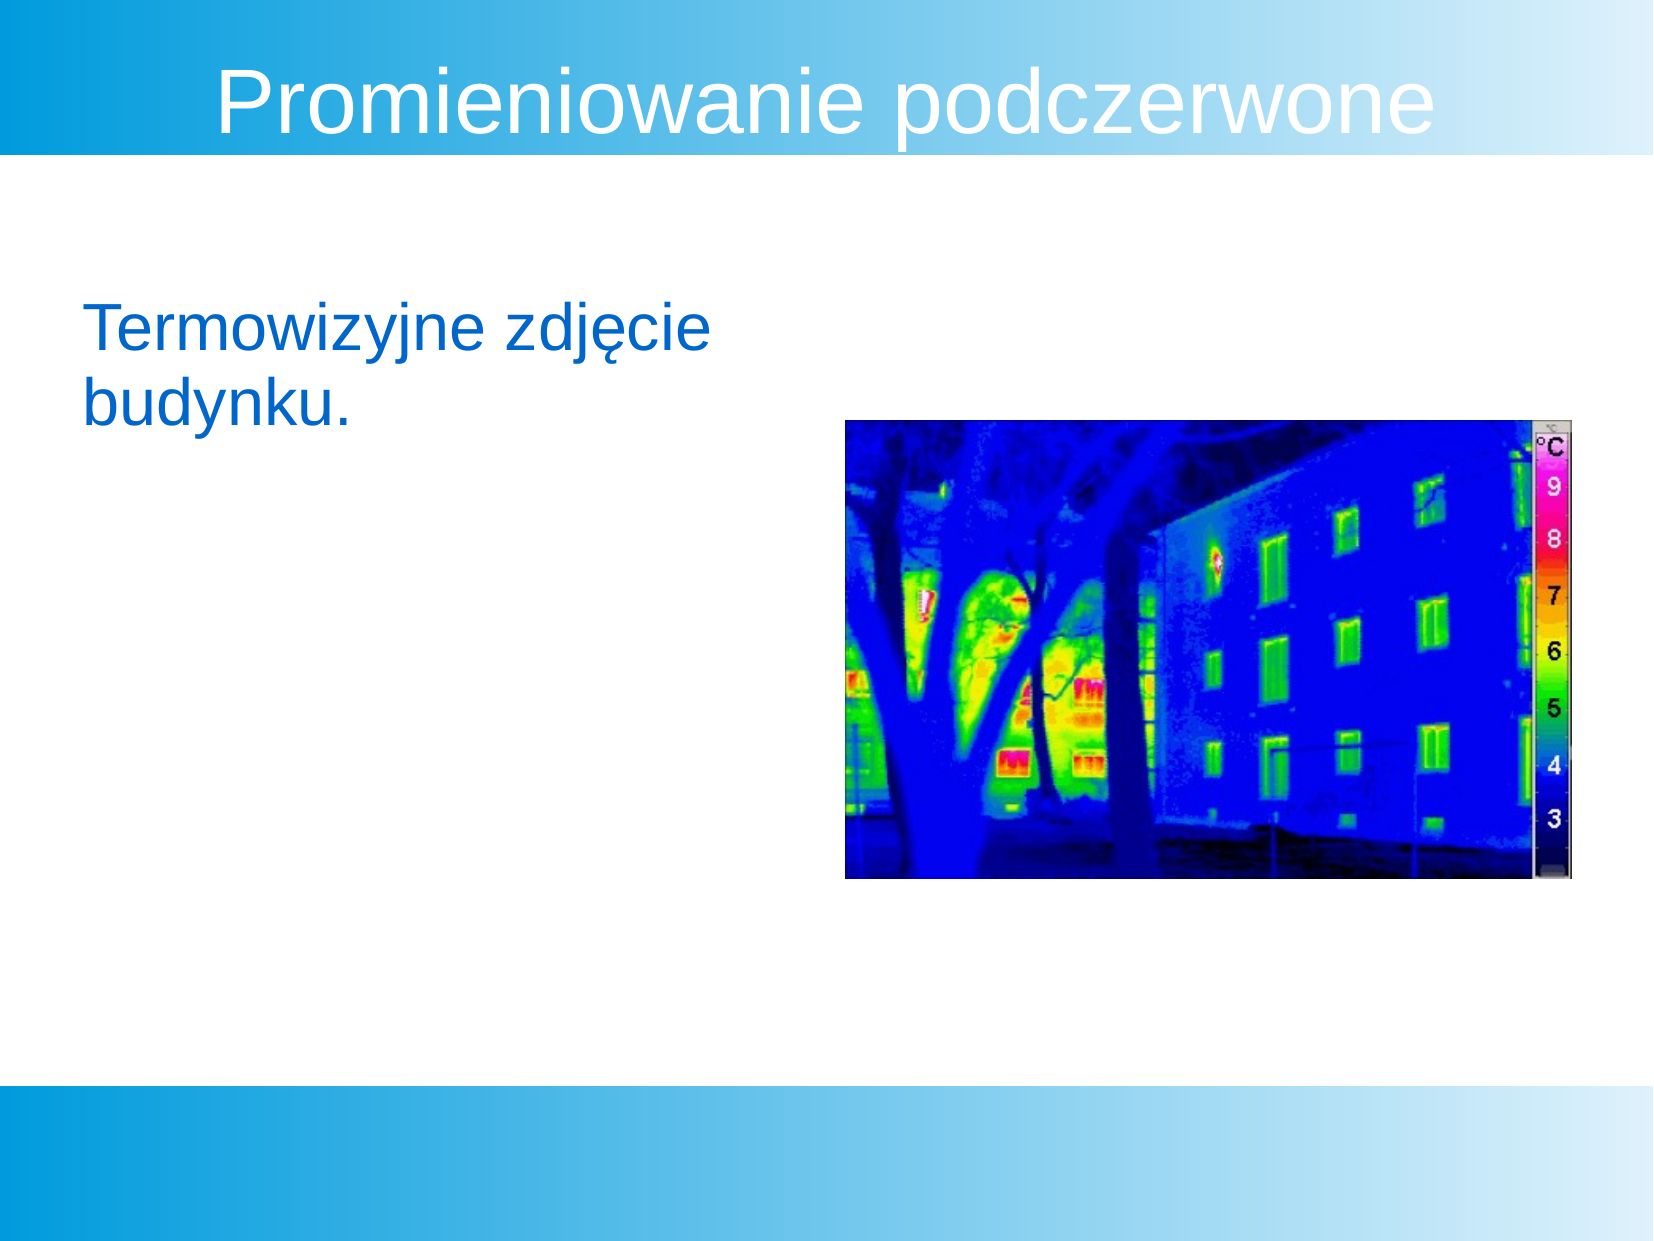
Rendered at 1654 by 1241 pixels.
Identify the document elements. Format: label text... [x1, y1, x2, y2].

list Termowizyjne zdjęcie budynku. [82, 290, 809, 1010]
picture [845, 742, 854, 798]
title Promieniowanie podczerwone [82, 49, 1571, 155]
picture [845, 420, 1572, 879]
